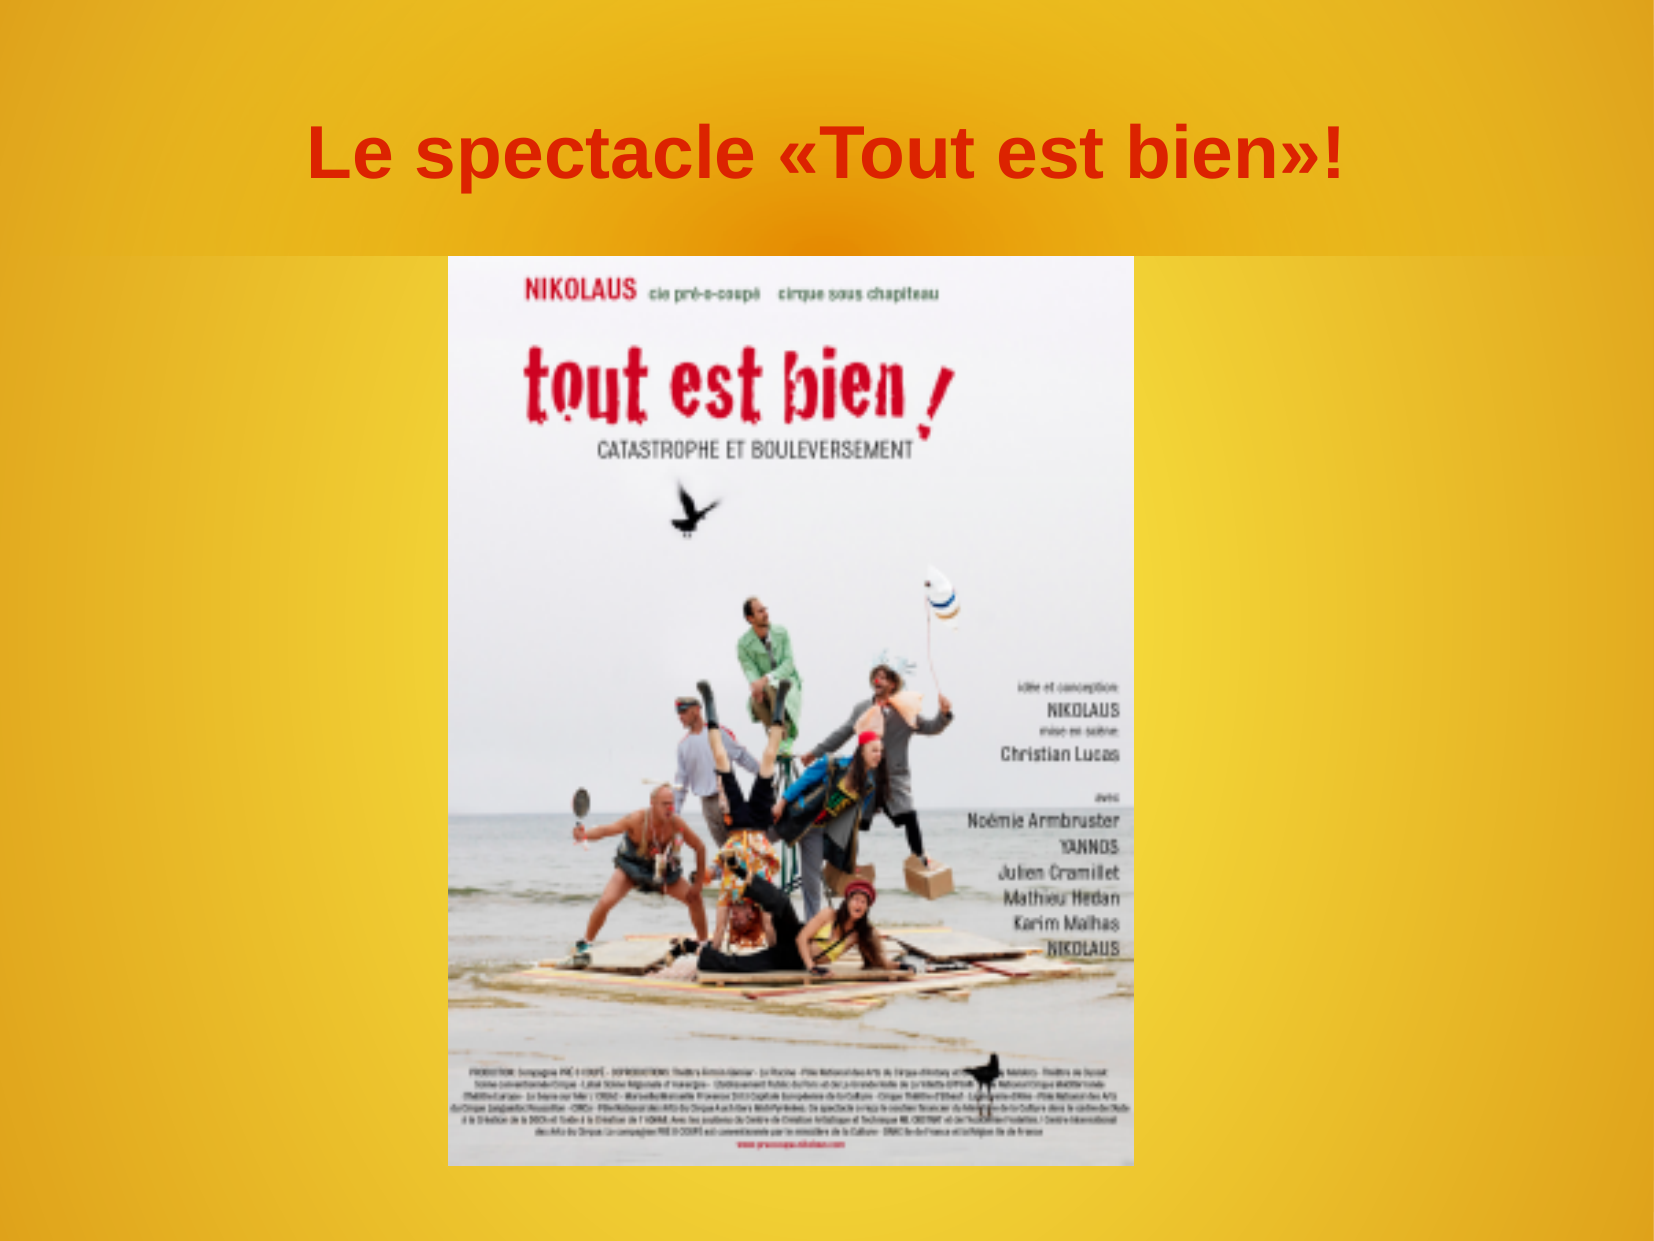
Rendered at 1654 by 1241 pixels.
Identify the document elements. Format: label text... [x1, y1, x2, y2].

title Le spectacle «Tout est bien»! [82, 49, 1571, 257]
picture [448, 256, 1134, 1166]
